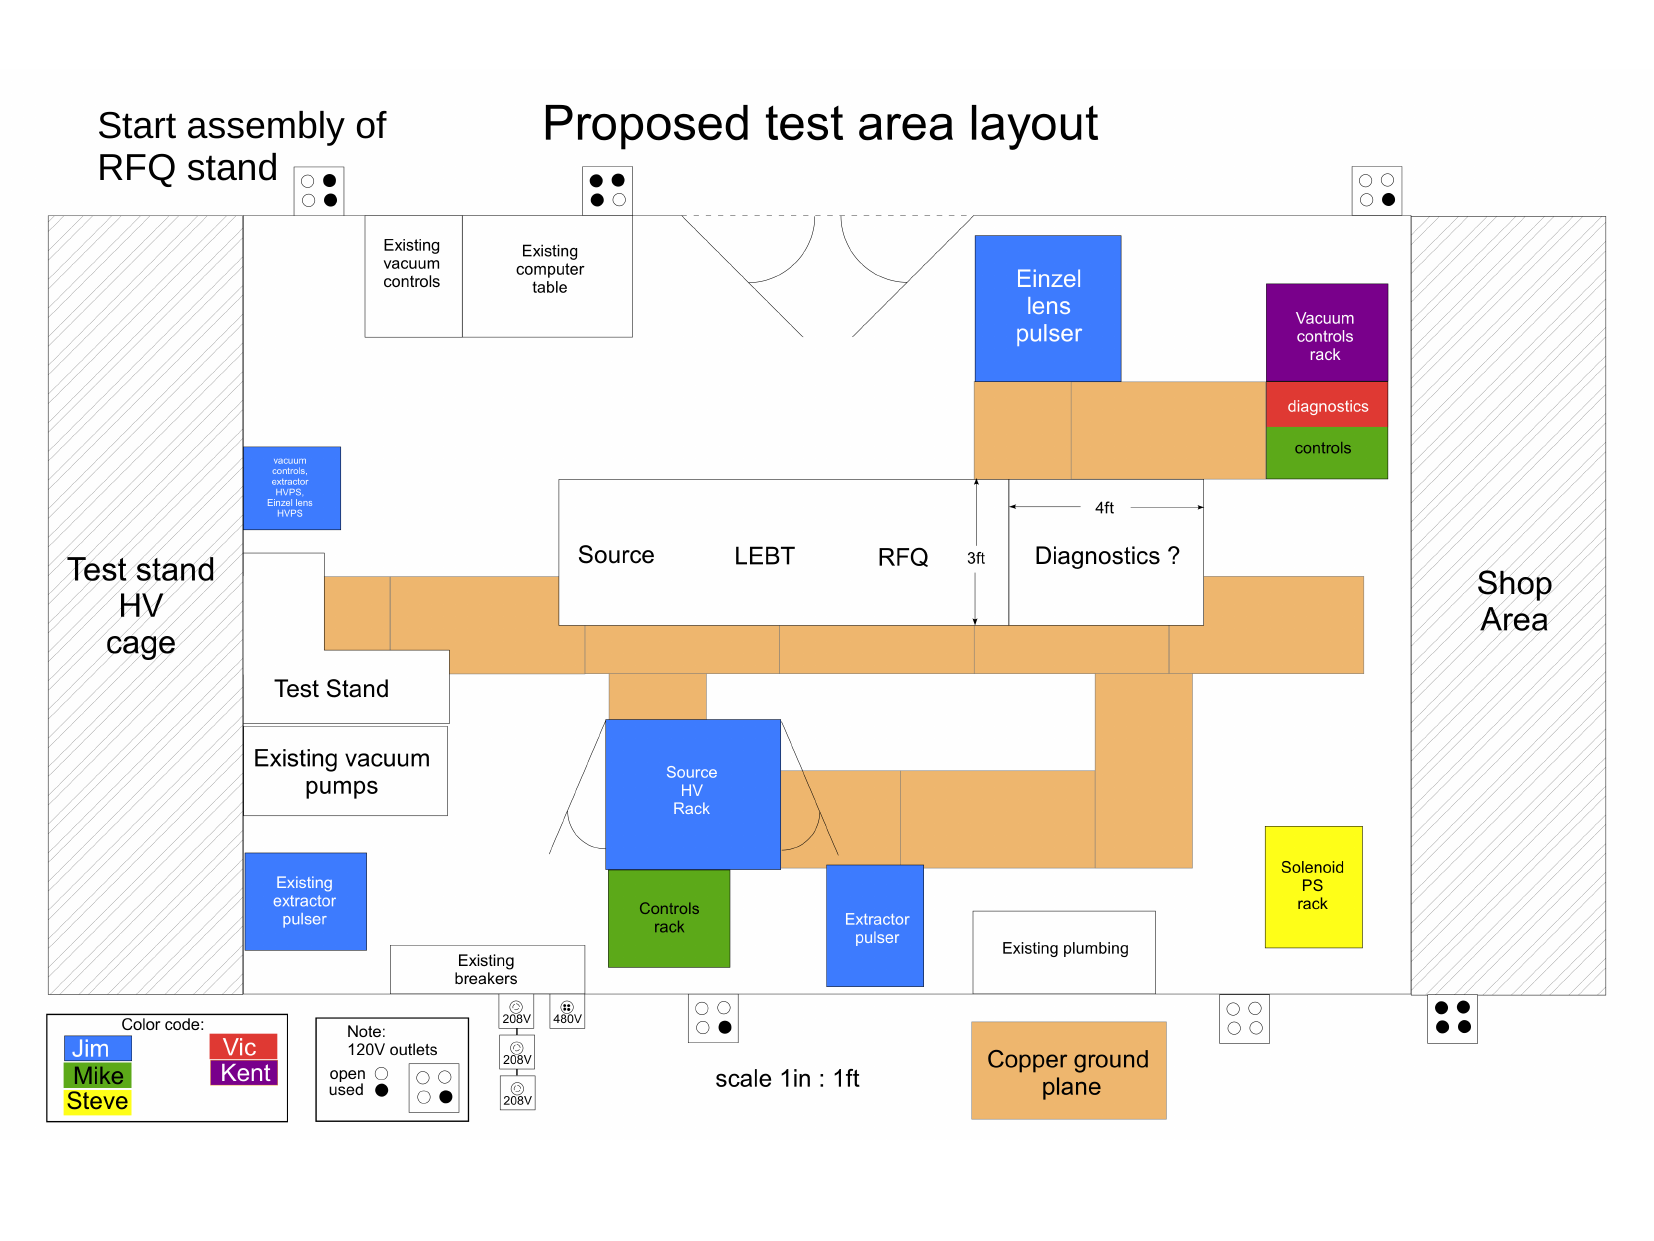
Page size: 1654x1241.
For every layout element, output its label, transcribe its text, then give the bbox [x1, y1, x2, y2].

picture [0, 69, 1654, 1141]
text_box Start assembly of RFQ stand [82, 97, 451, 197]
